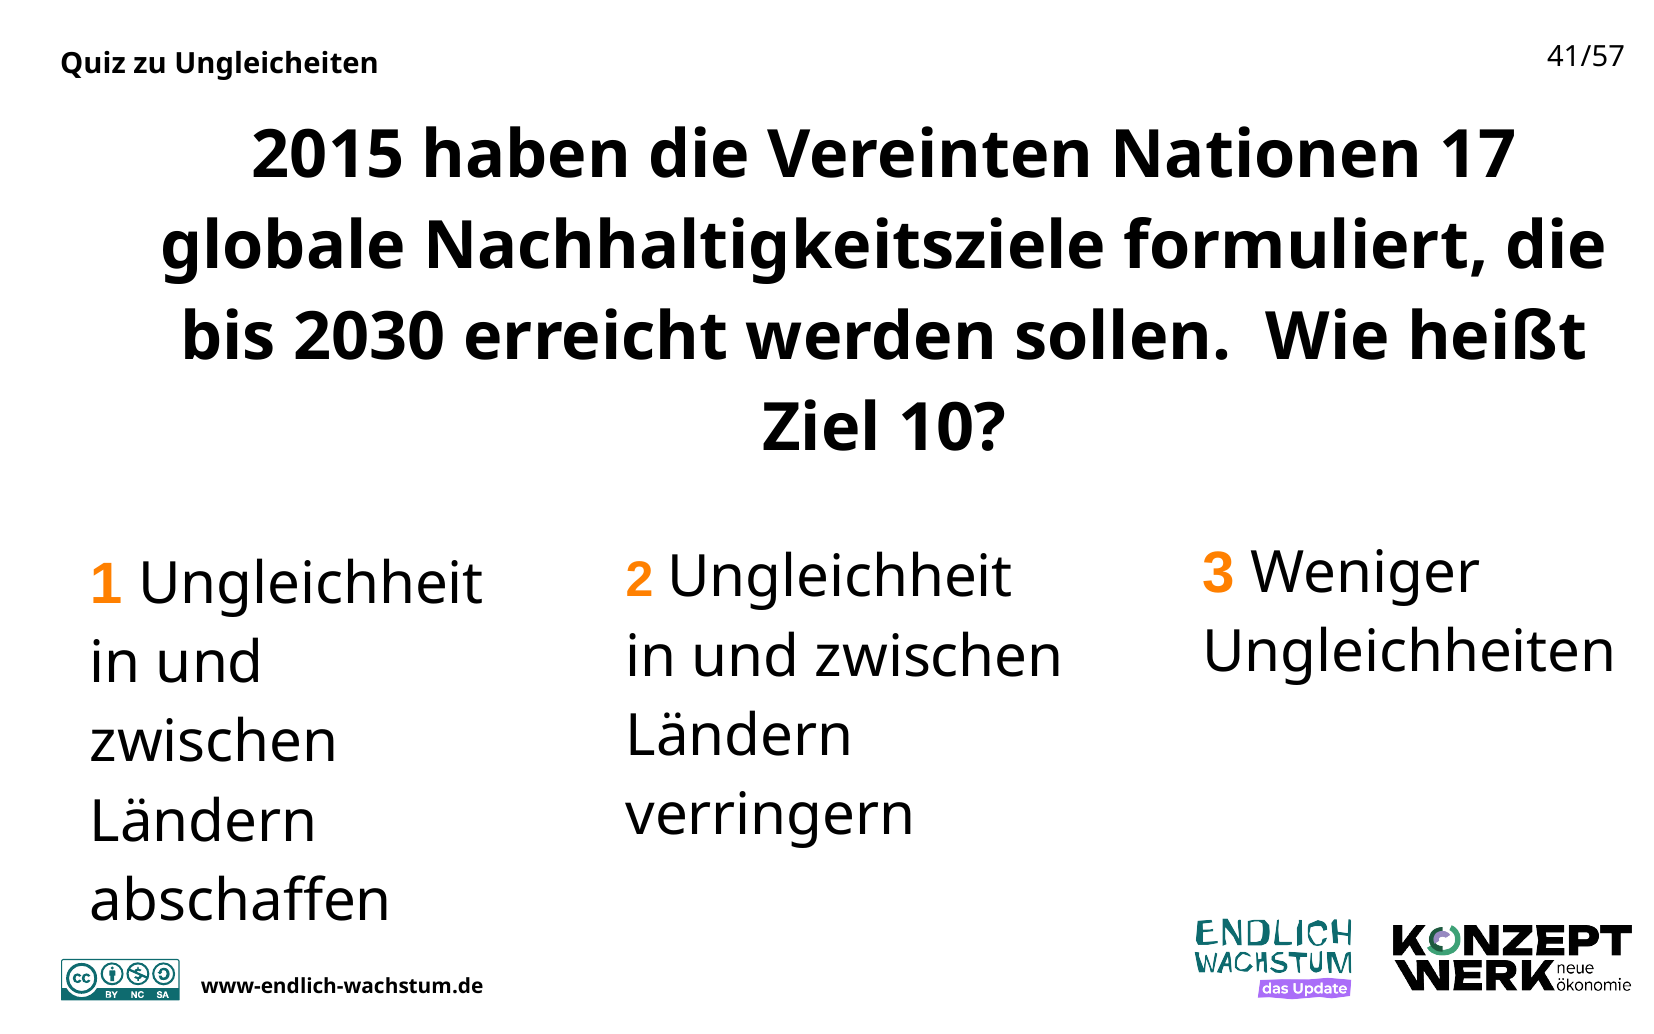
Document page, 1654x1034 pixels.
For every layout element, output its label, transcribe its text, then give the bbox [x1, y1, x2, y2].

picture [1176, 901, 1374, 1011]
text_box 3 Weniger Ungleichheiten [1116, 522, 1647, 901]
text_box 1 Ungleichheit in und zwischen Ländern abschaffen [4, 533, 527, 912]
picture [1387, 917, 1636, 997]
title 2015 haben die Vereinten Nationen 17 globale Nachhaltigkeitsziele formuliert, die bis 2030 erreicht werden sollen. Wie heißt Ziel 10? [140, 106, 1629, 693]
text_box 2 Ungleichheit in und zwischen Ländern verringern [540, 527, 1081, 854]
